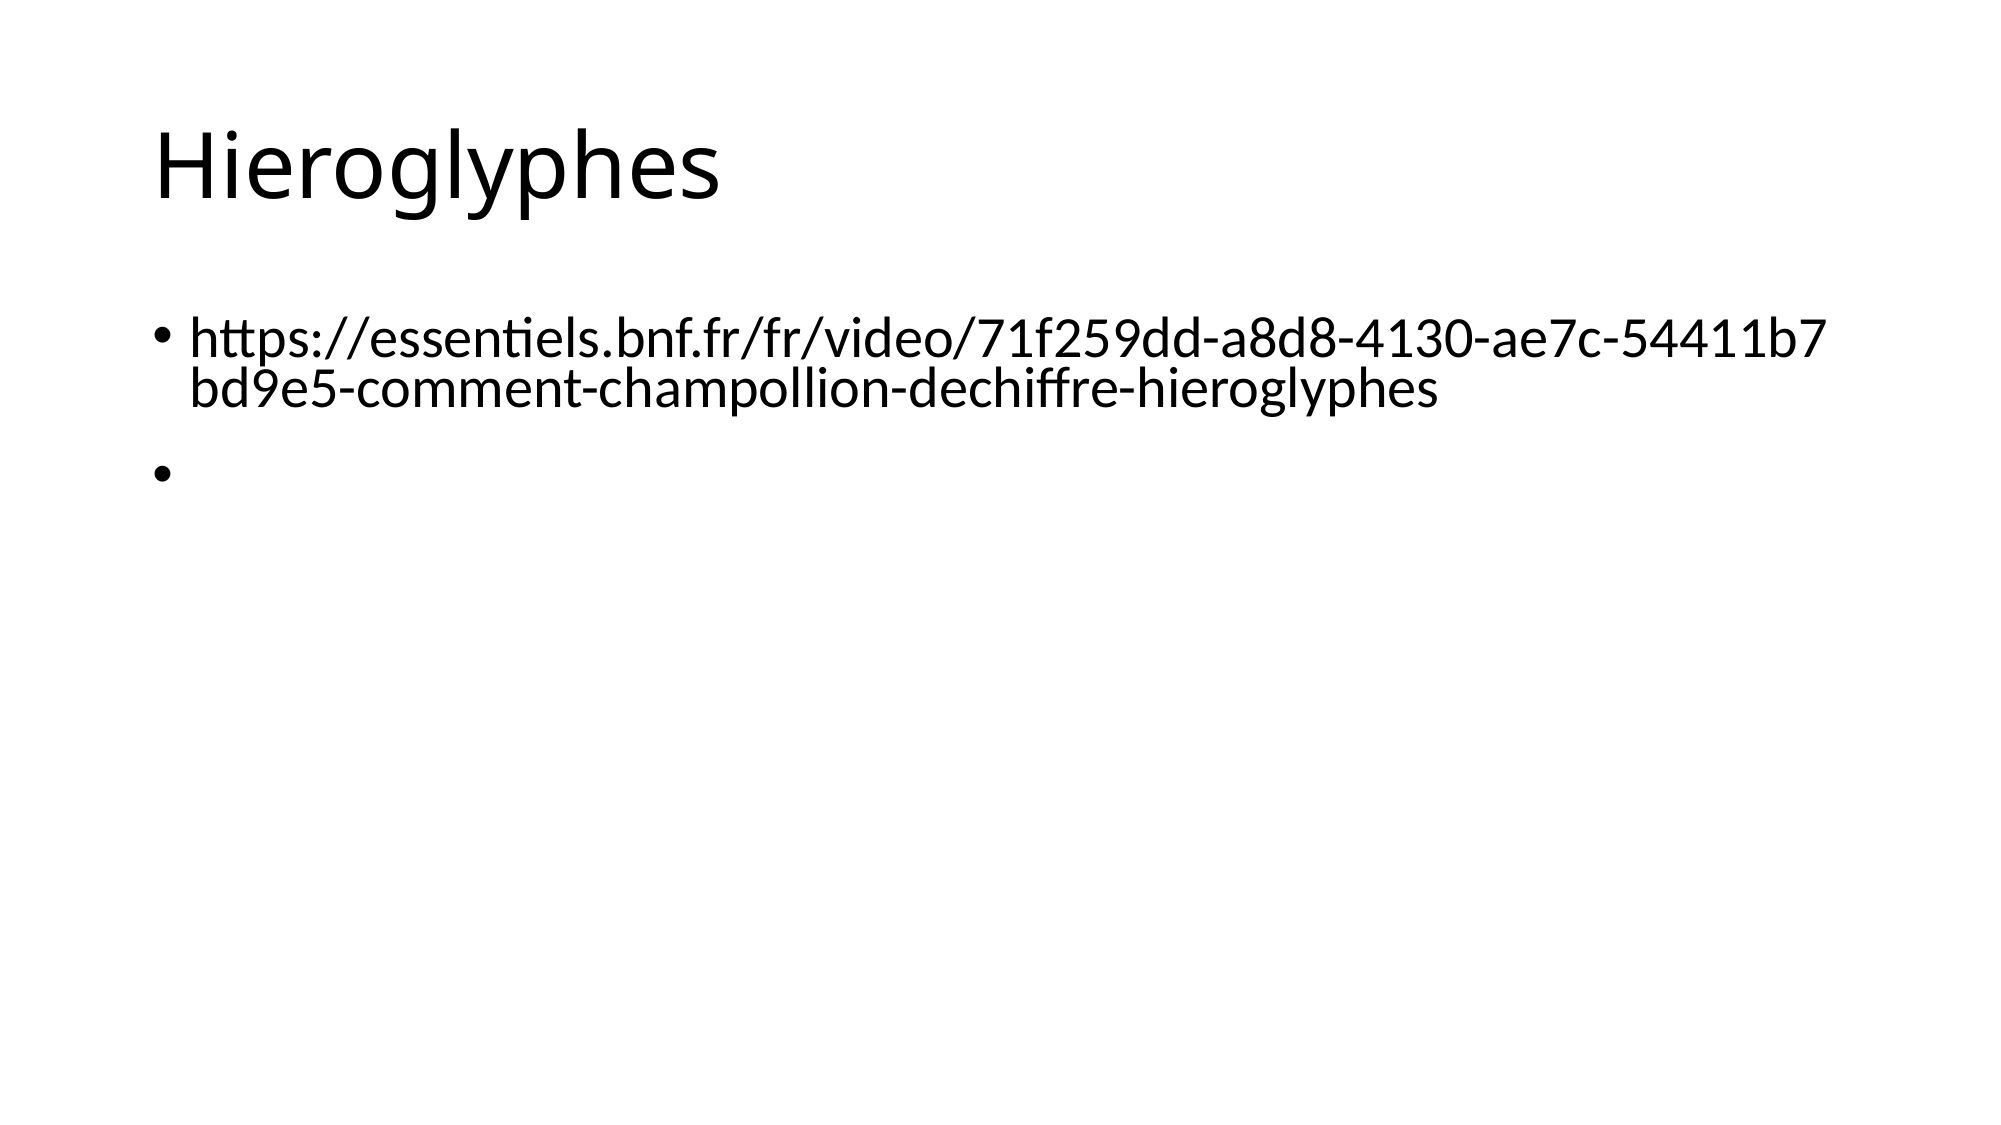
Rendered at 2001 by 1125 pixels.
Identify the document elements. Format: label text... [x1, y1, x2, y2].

list https://essentiels.bnf.fr/fr/video/71f259dd-a8d8-4130-ae7c-54411b7bd9e5-comment-champollion-dechiffre-hieroglyphes [137, 299, 1863, 1014]
title Hieroglyphes [137, 59, 1863, 278]
